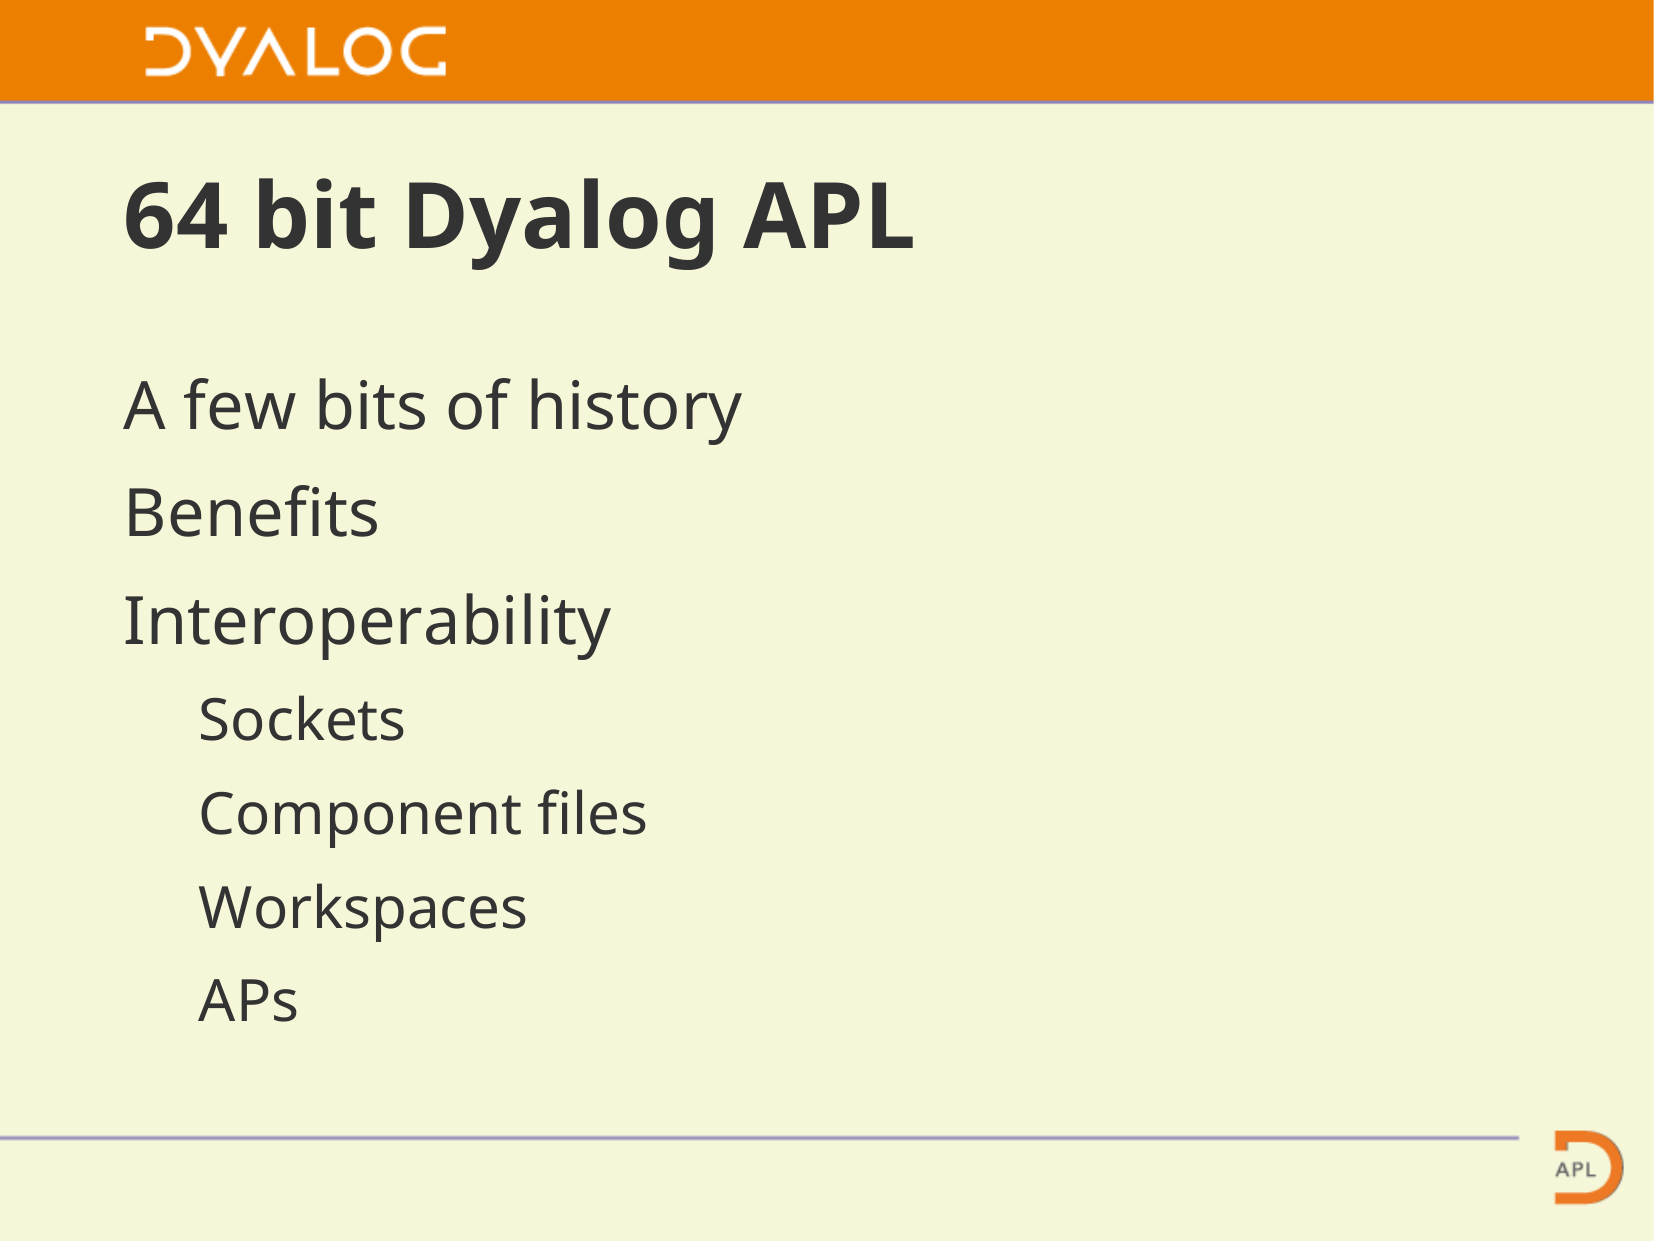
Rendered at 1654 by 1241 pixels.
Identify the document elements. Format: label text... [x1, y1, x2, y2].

title 64 bit Dyalog APL [124, 83, 1530, 344]
picture [0, 0, 1654, 1241]
list A few bits of history Benefits Interoperability Sockets Component files Workspaces APs [124, 358, 1530, 1103]
